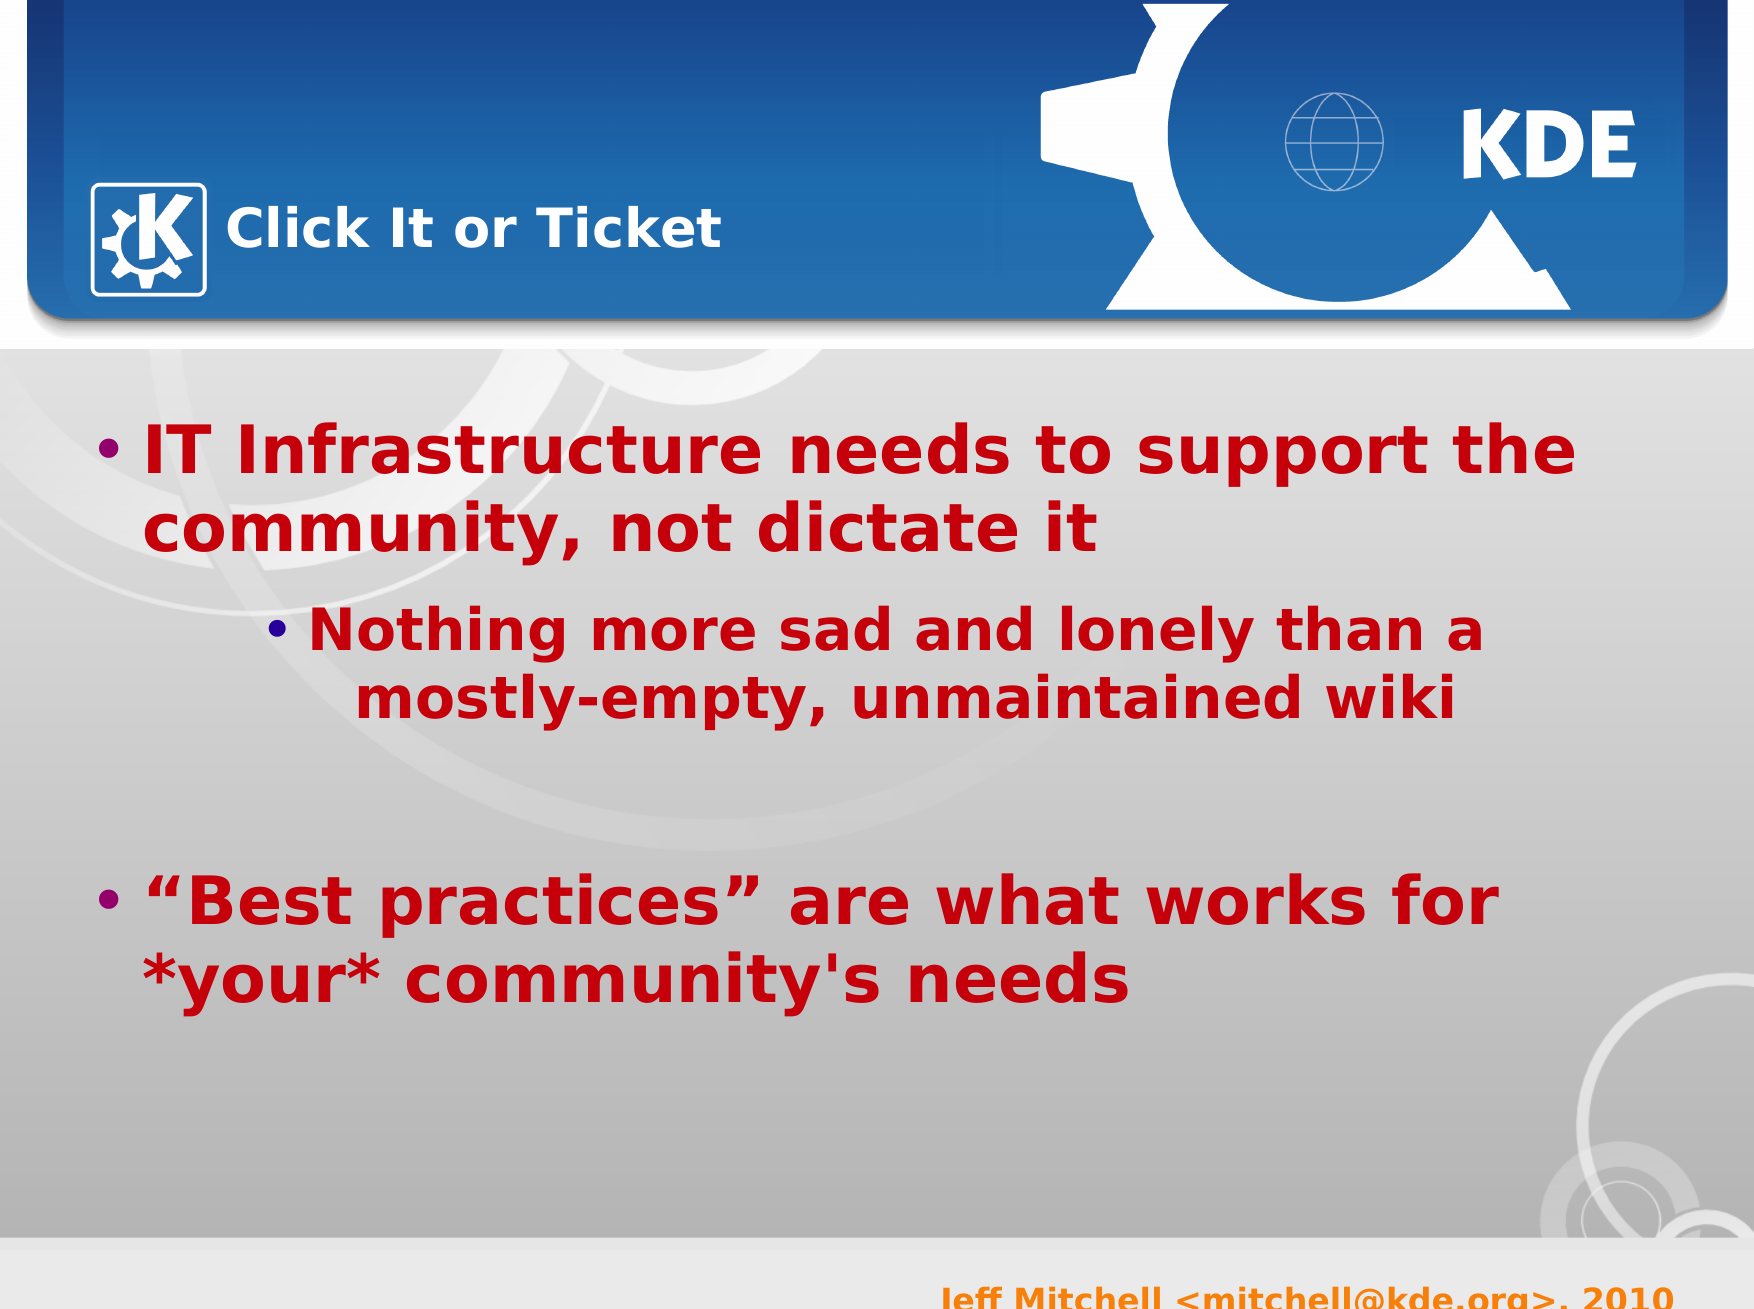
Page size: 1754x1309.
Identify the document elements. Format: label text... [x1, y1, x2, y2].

picture [0, 0, 1754, 1237]
title Click It or Ticket [225, 194, 1126, 264]
list IT Infrastructure needs to support the community, not dictate it Nothing more sad and lonely than a mostly-empty, unmaintained wiki “Best practices” are what works for *your* community's needs [71, 411, 1651, 1148]
